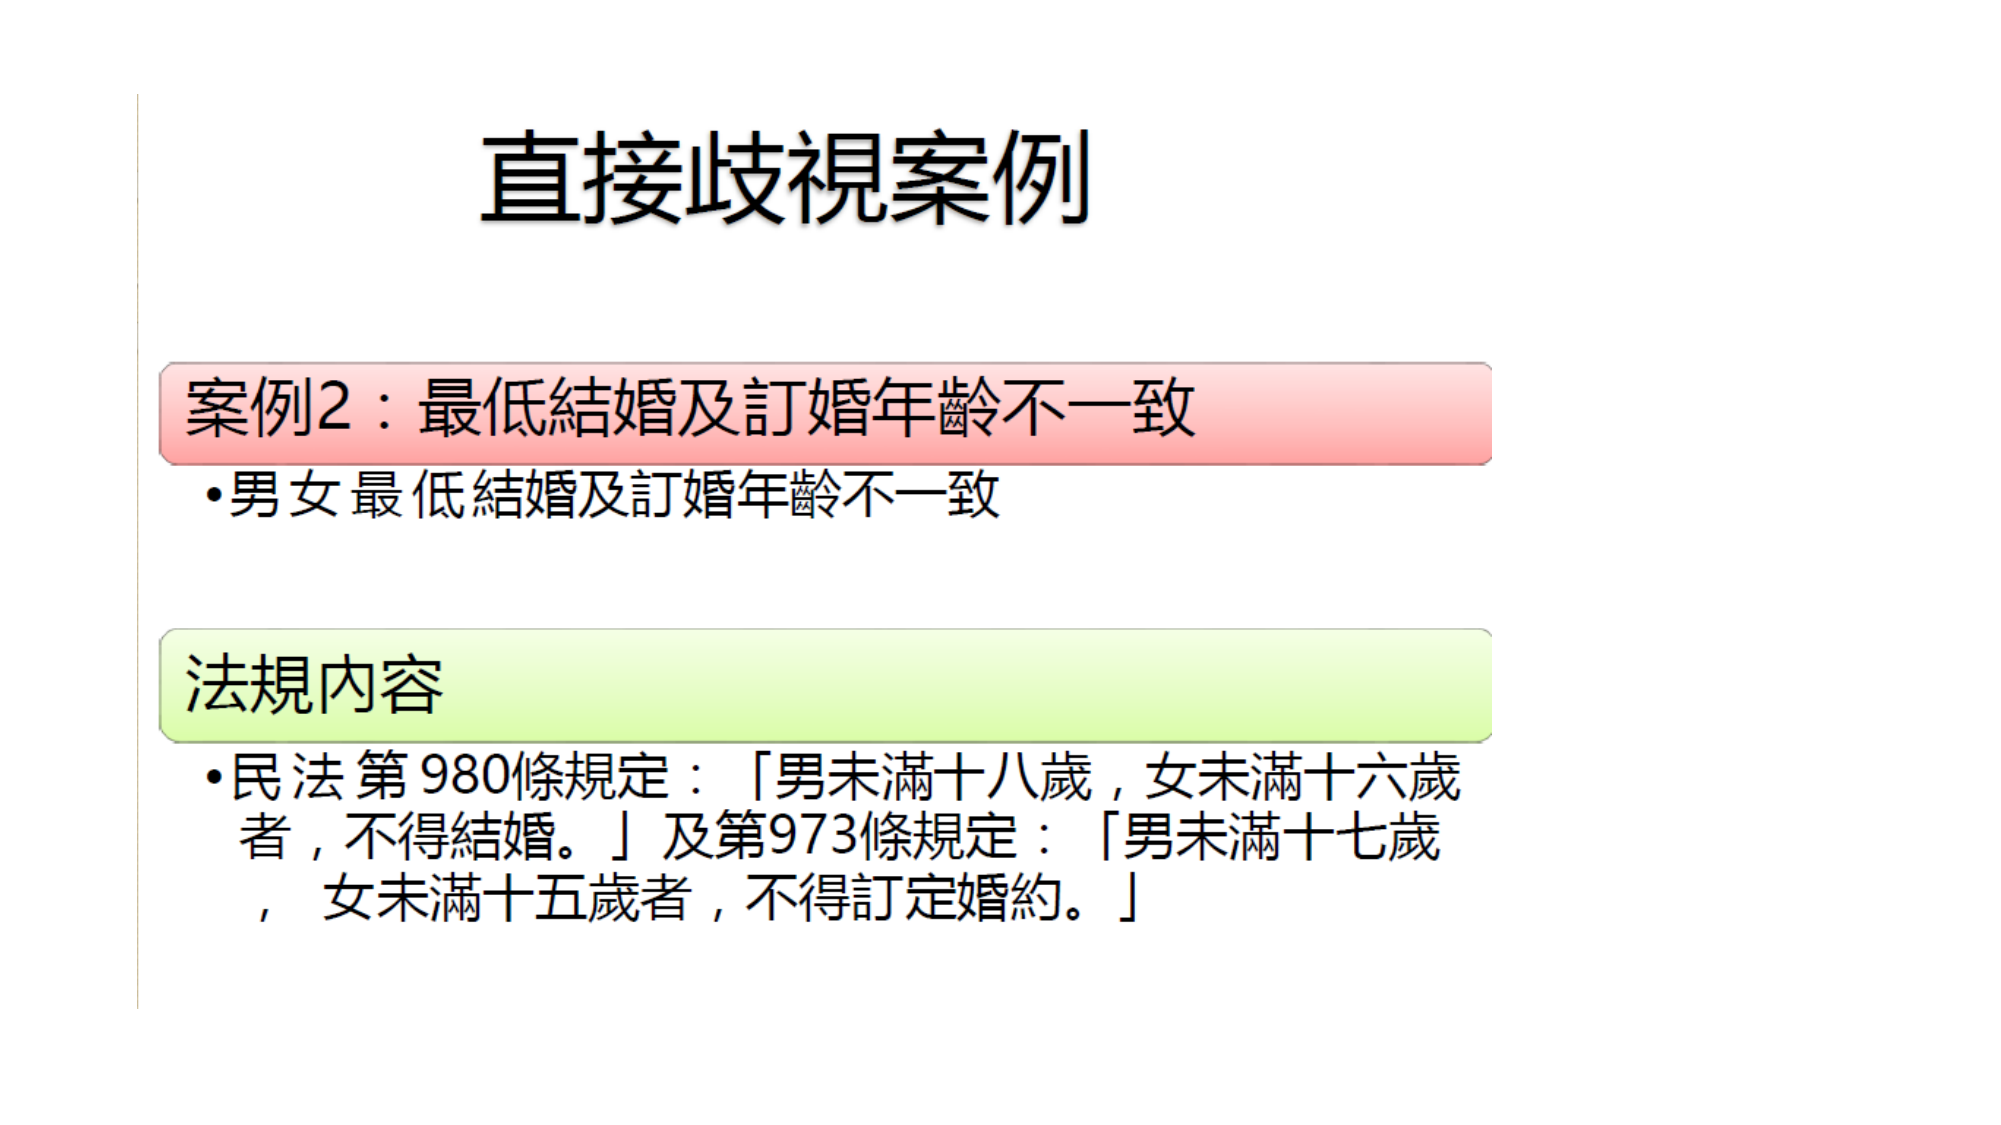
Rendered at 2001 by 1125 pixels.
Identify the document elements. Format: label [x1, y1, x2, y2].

picture [137, 94, 1492, 1009]
